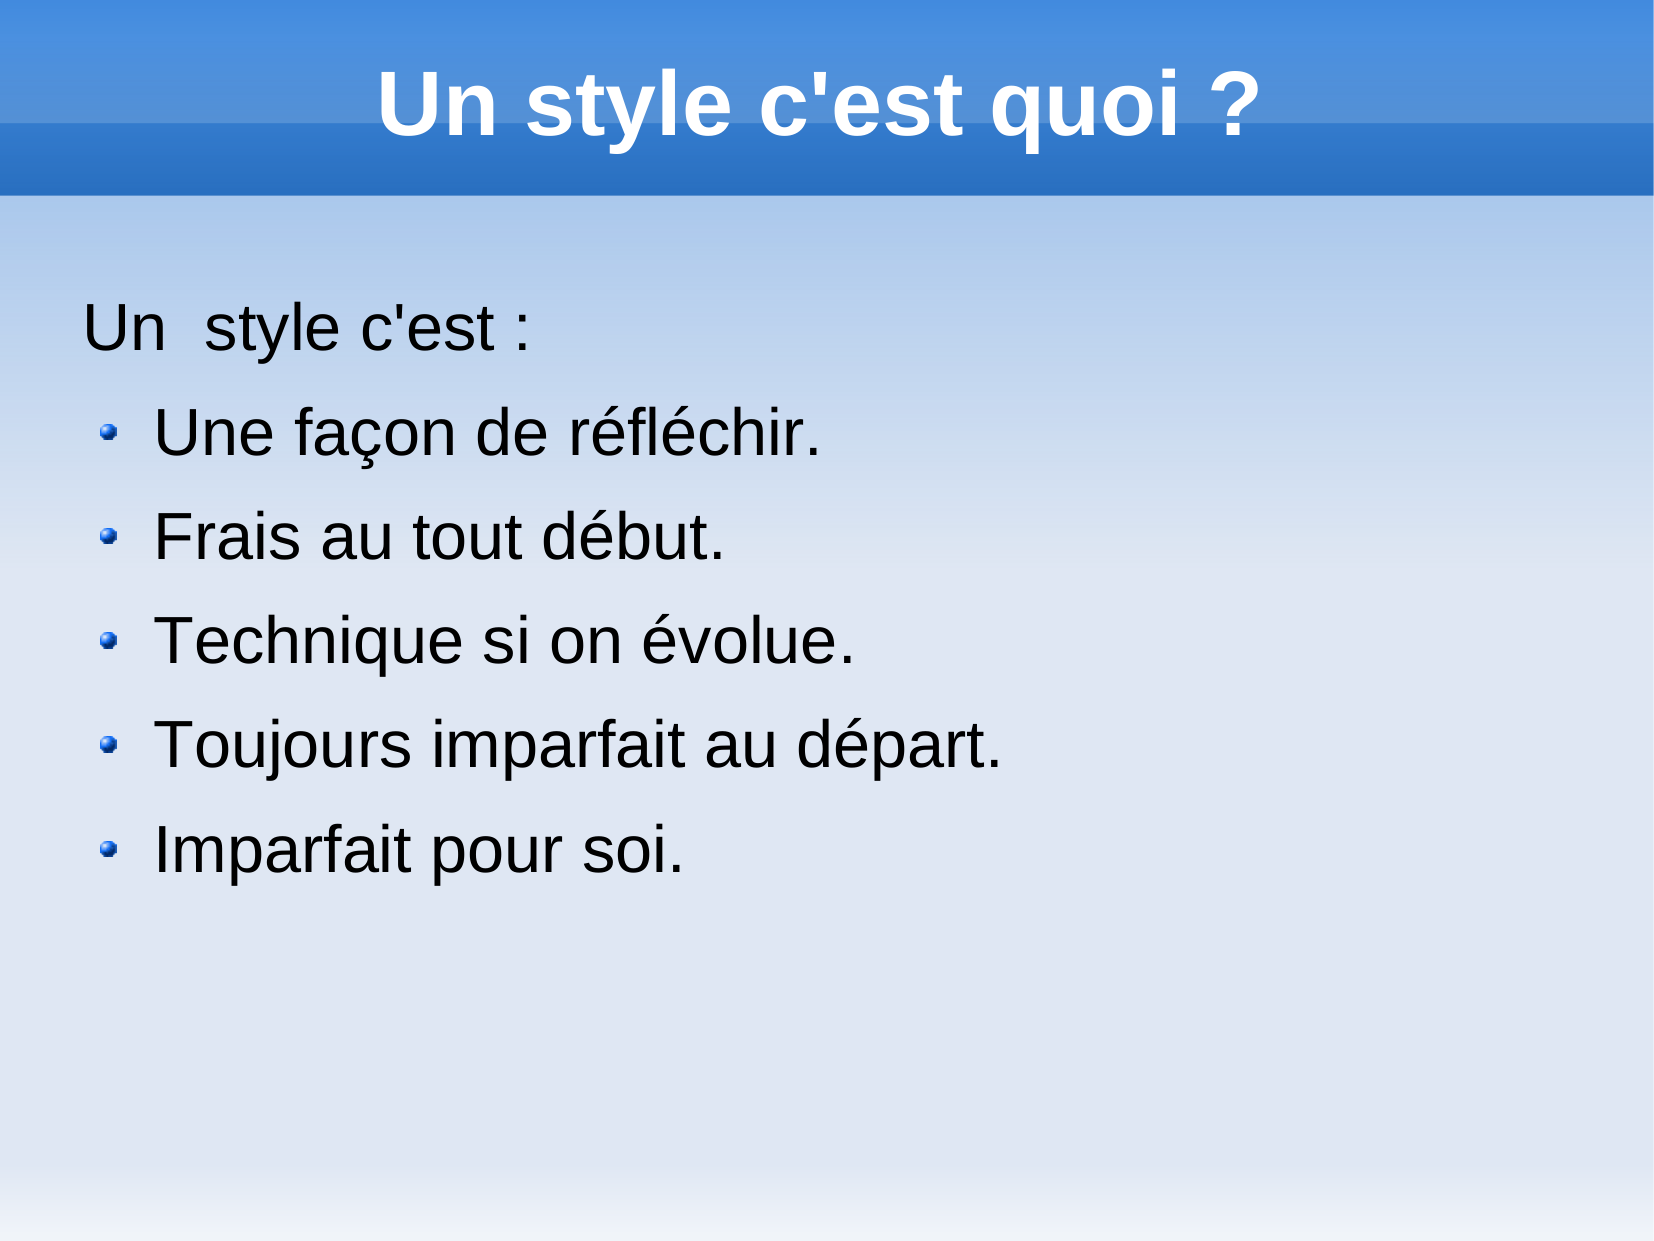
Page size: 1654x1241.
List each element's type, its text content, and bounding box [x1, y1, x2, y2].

list Un style c'est : Une façon de réfléchir. Frais au tout début. Technique si on évolue. Toujours imparfait au départ. Imparfait pour soi. [82, 290, 1571, 1109]
picture [0, 0, 1654, 1241]
title Un style c'est quoi ? [76, 0, 1565, 208]
